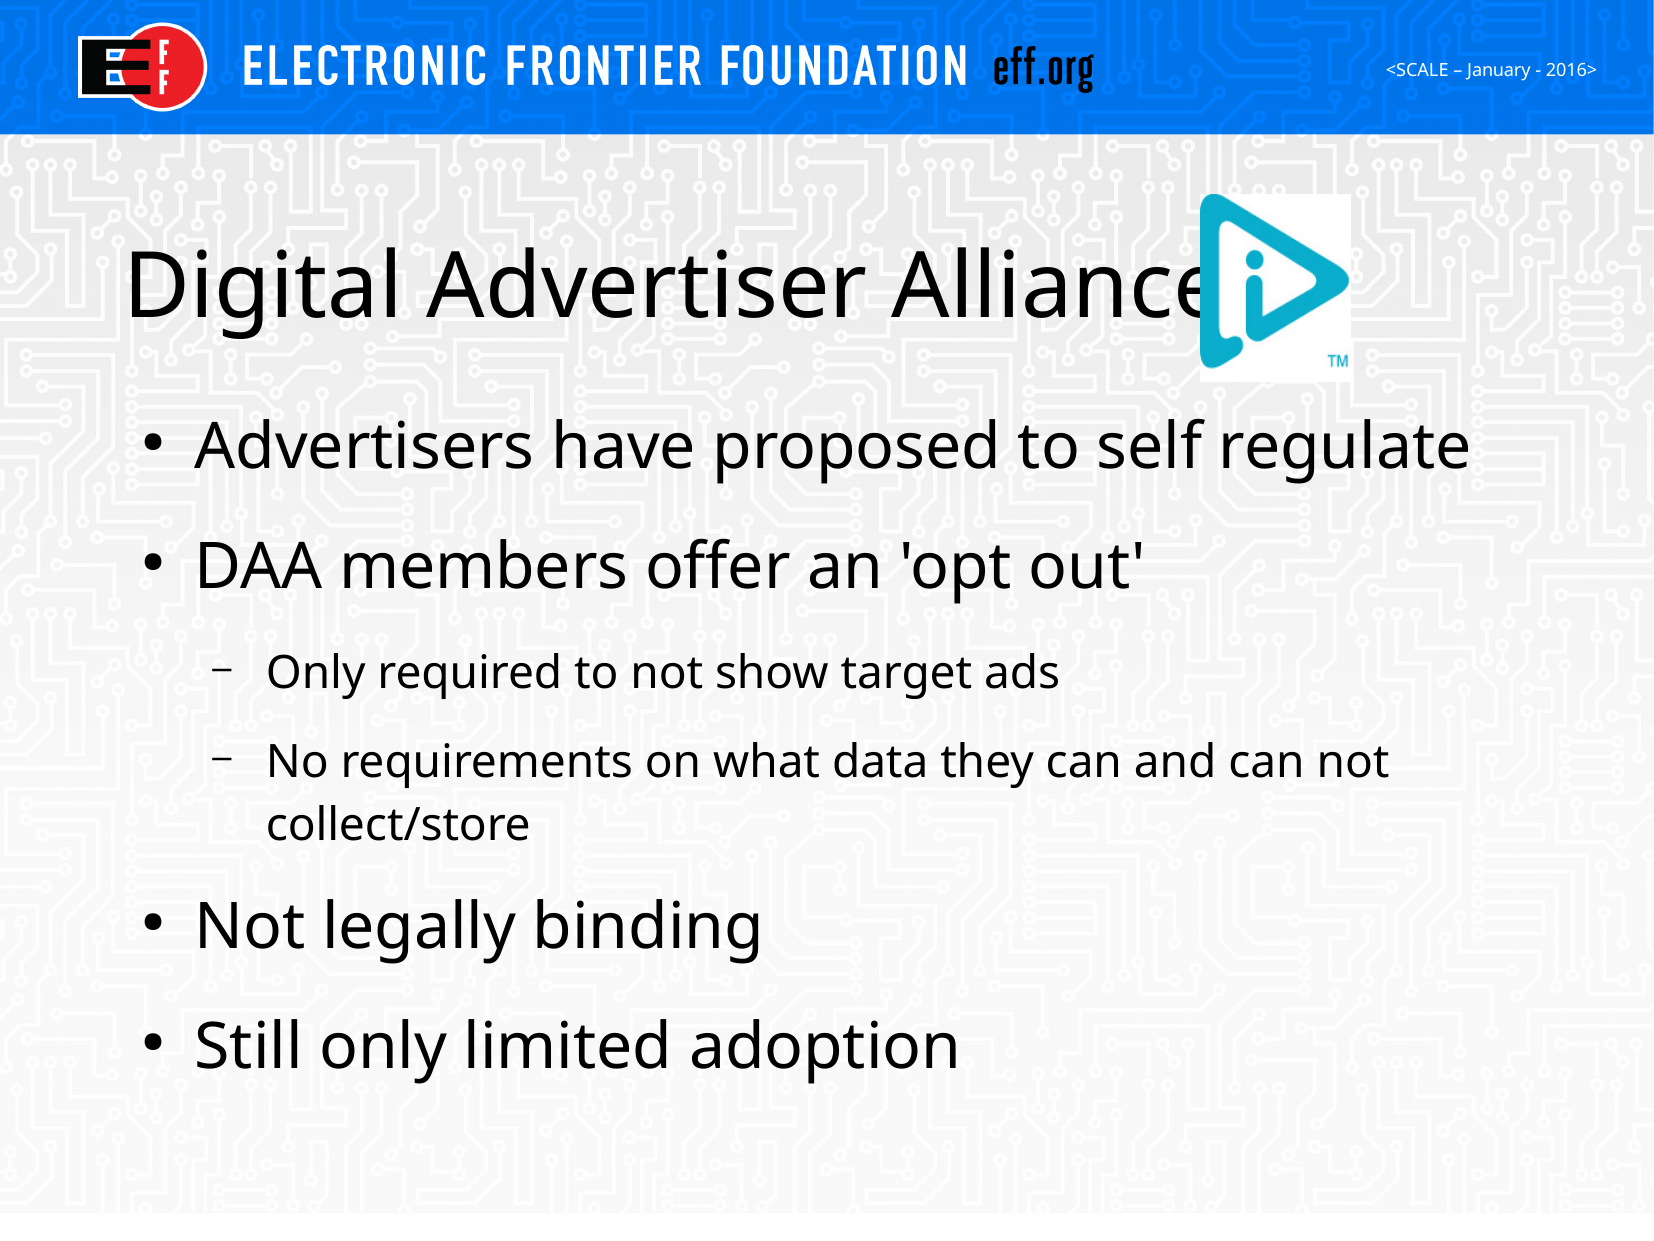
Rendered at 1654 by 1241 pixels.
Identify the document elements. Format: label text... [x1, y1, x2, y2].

title Digital Advertiser Alliance [124, 179, 1530, 386]
picture [0, 0, 1654, 1213]
list Advertisers have proposed to self regulate DAA members offer an 'opt out' Only required to not show target ads No requirements on what data they can and can not collect/store Not legally binding Still only limited adoption [124, 399, 1530, 1144]
